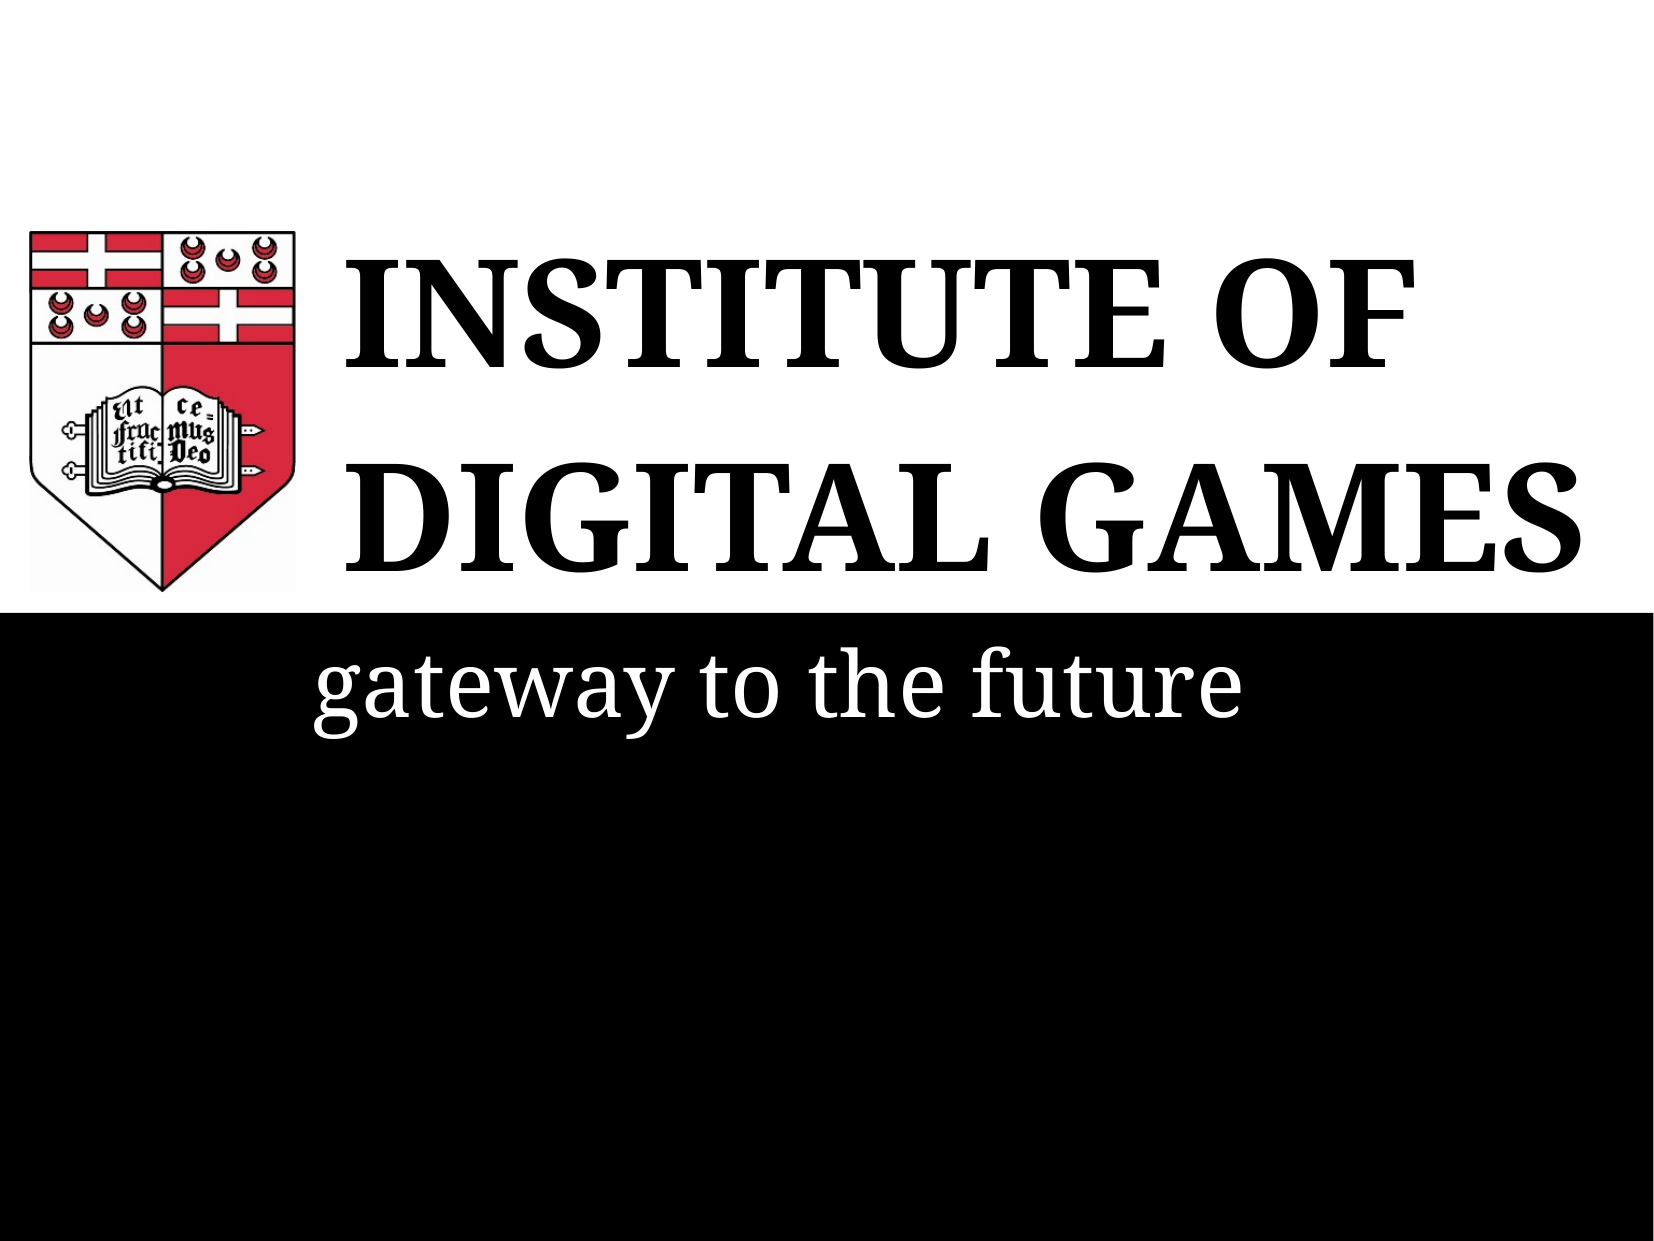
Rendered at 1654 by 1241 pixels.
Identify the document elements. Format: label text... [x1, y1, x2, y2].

text_box INSTITUTE OF DIGITAL GAMES [342, 209, 1654, 818]
picture [29, 230, 296, 594]
title gateway to the future [0, 612, 1654, 1241]
